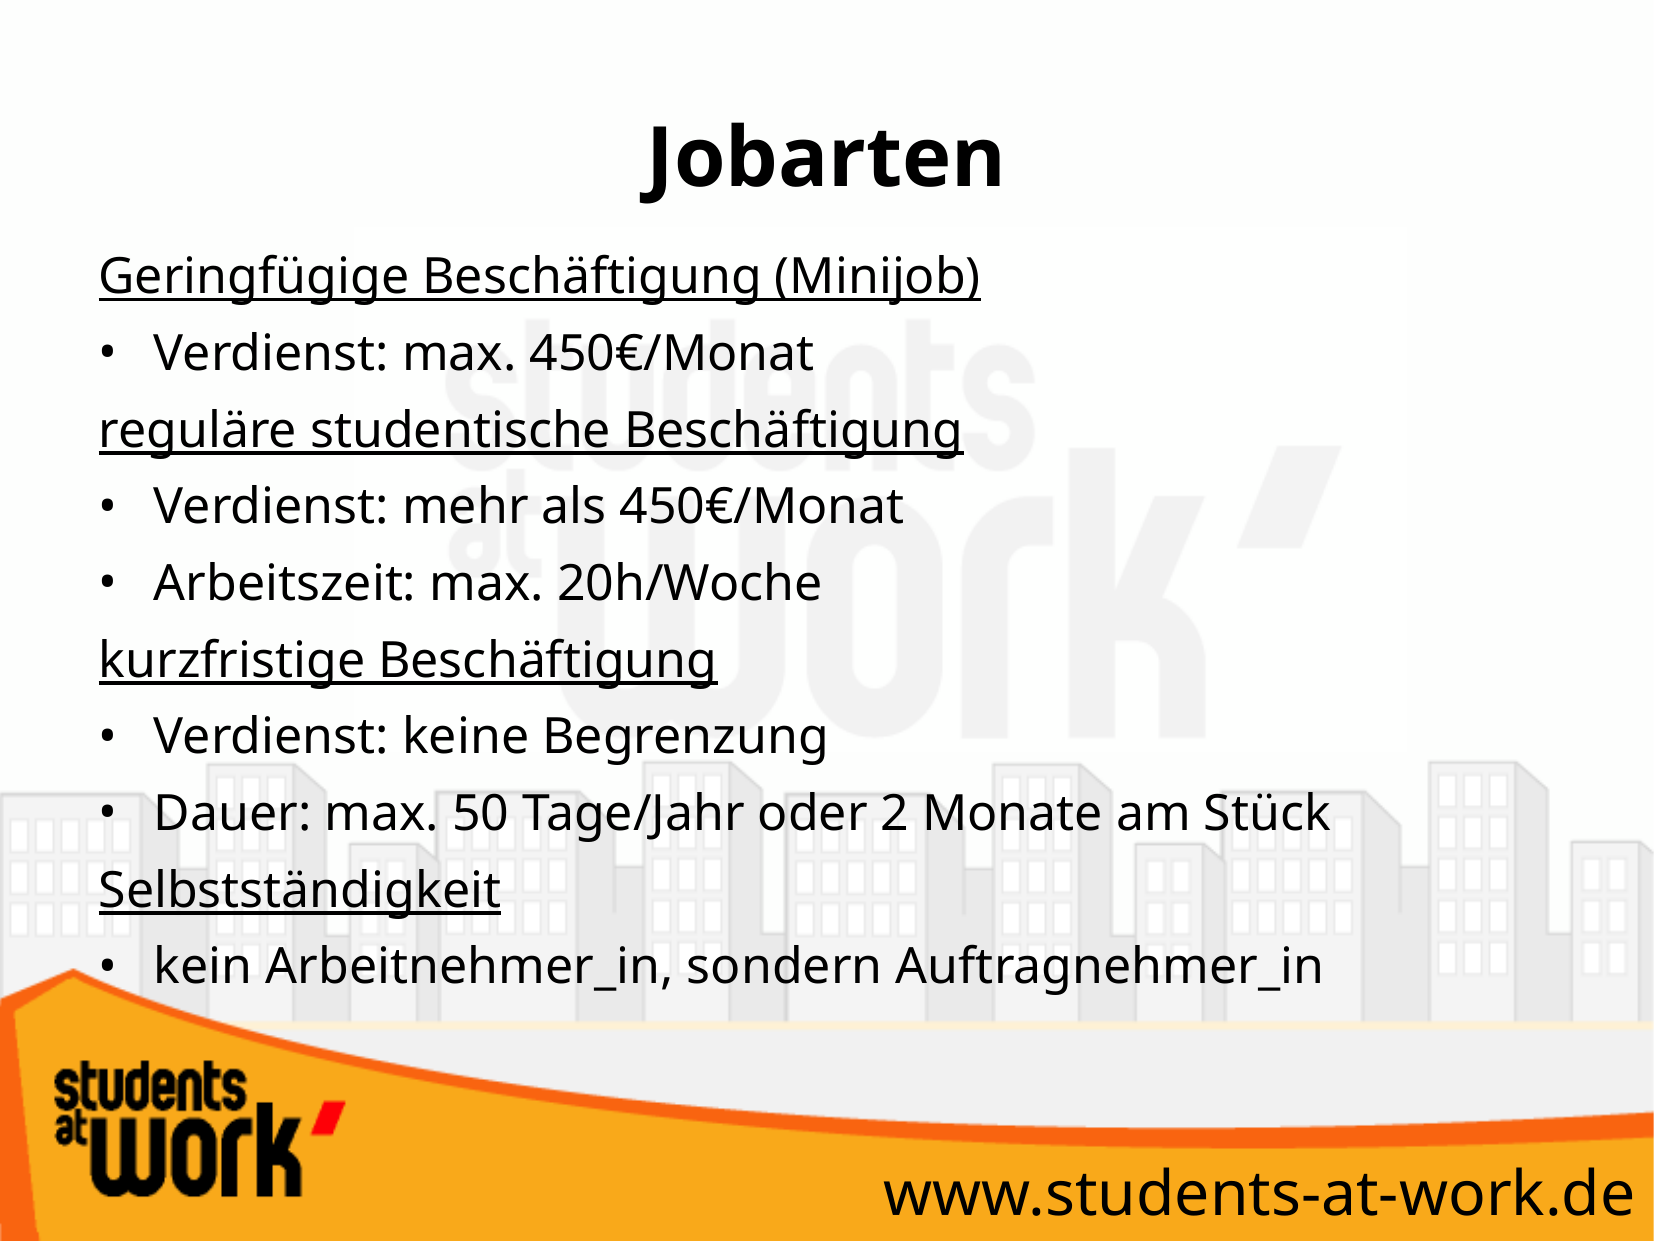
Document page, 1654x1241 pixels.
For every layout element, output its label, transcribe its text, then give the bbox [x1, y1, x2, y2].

title Jobarten [82, 49, 1571, 236]
text_box www.students-at-work.de [868, 1145, 1652, 1236]
picture [0, 0, 1654, 1241]
list Geringfügige Beschäftigung (Minijob) Verdienst: max. 450€/Monat reguläre studentische Beschäftigung Verdienst: mehr als 450€/Monat Arbeitszeit: max. 20h/Woche kurzfristige Beschäftigung Verdienst: keine Begrenzung Dauer: max. 50 Tage/Jahr oder 2 Monate am Stück Selbstständigkeit kein Arbeitnehmer_in, sondern Auftragnehmer_in [82, 236, 1571, 1241]
